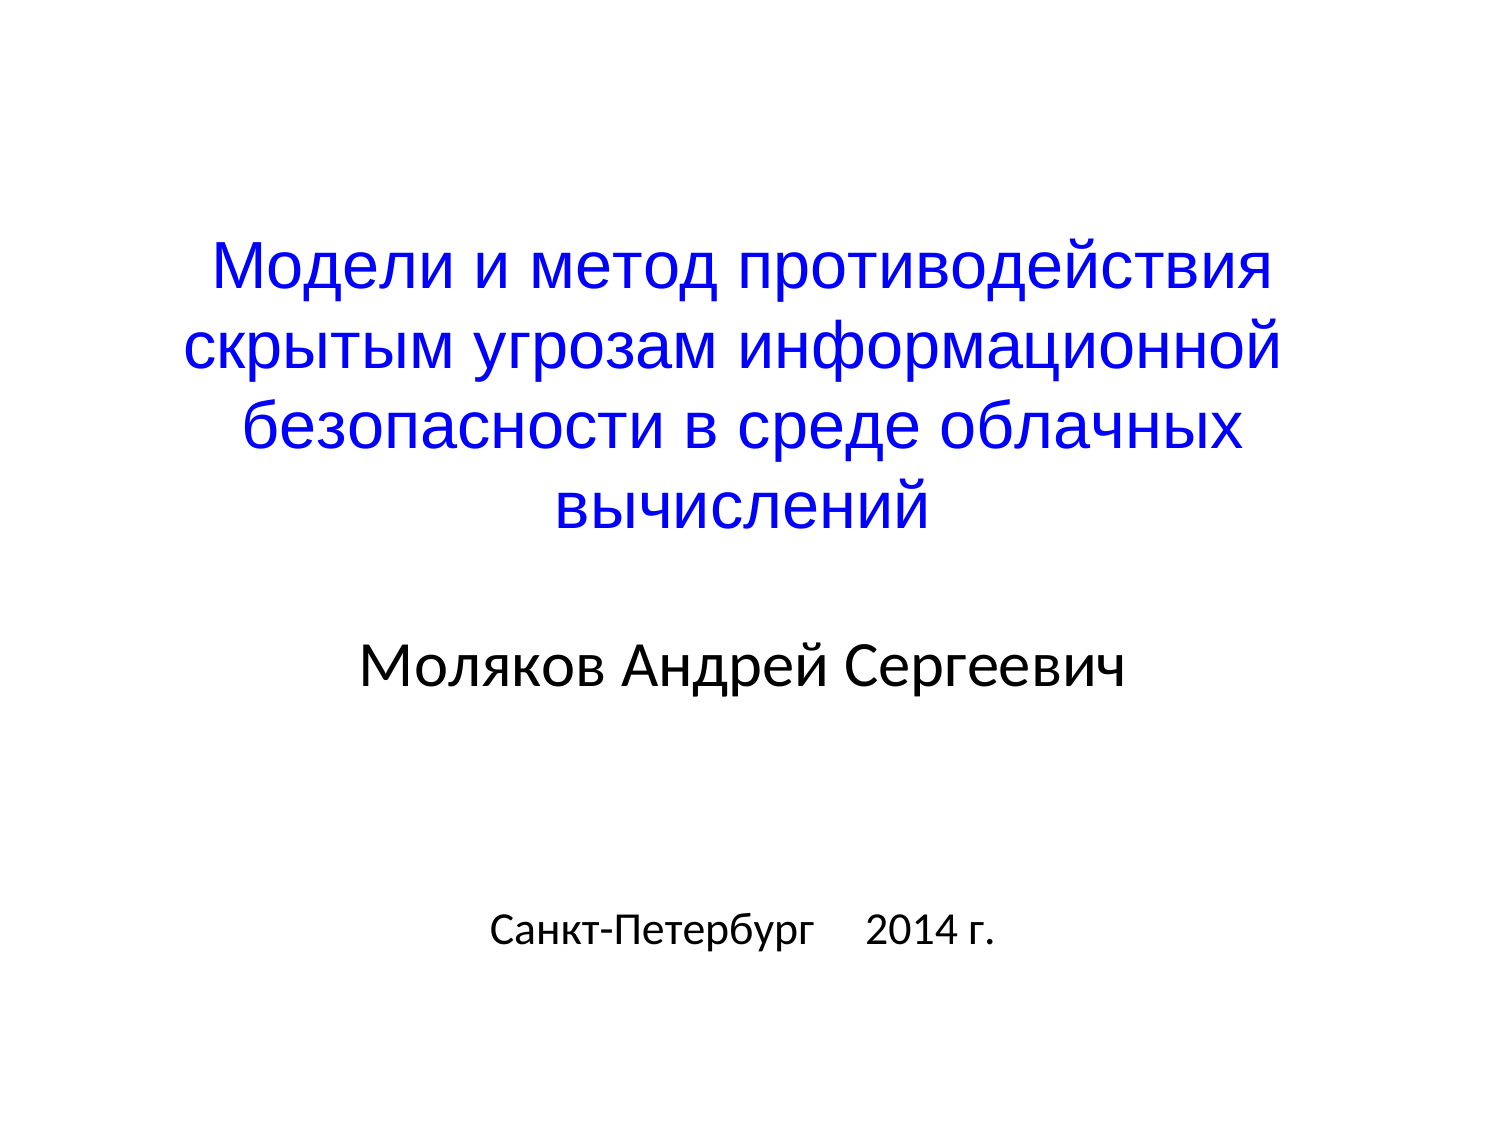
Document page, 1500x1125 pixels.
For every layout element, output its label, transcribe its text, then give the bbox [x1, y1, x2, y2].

text_box Модели и метод противодействия скрытым угрозам информационной безопасности в среде облачных вычислений Моляков Андрей Сергеевич Санкт-Петербург 2014 г. [105, 35, 1381, 856]
